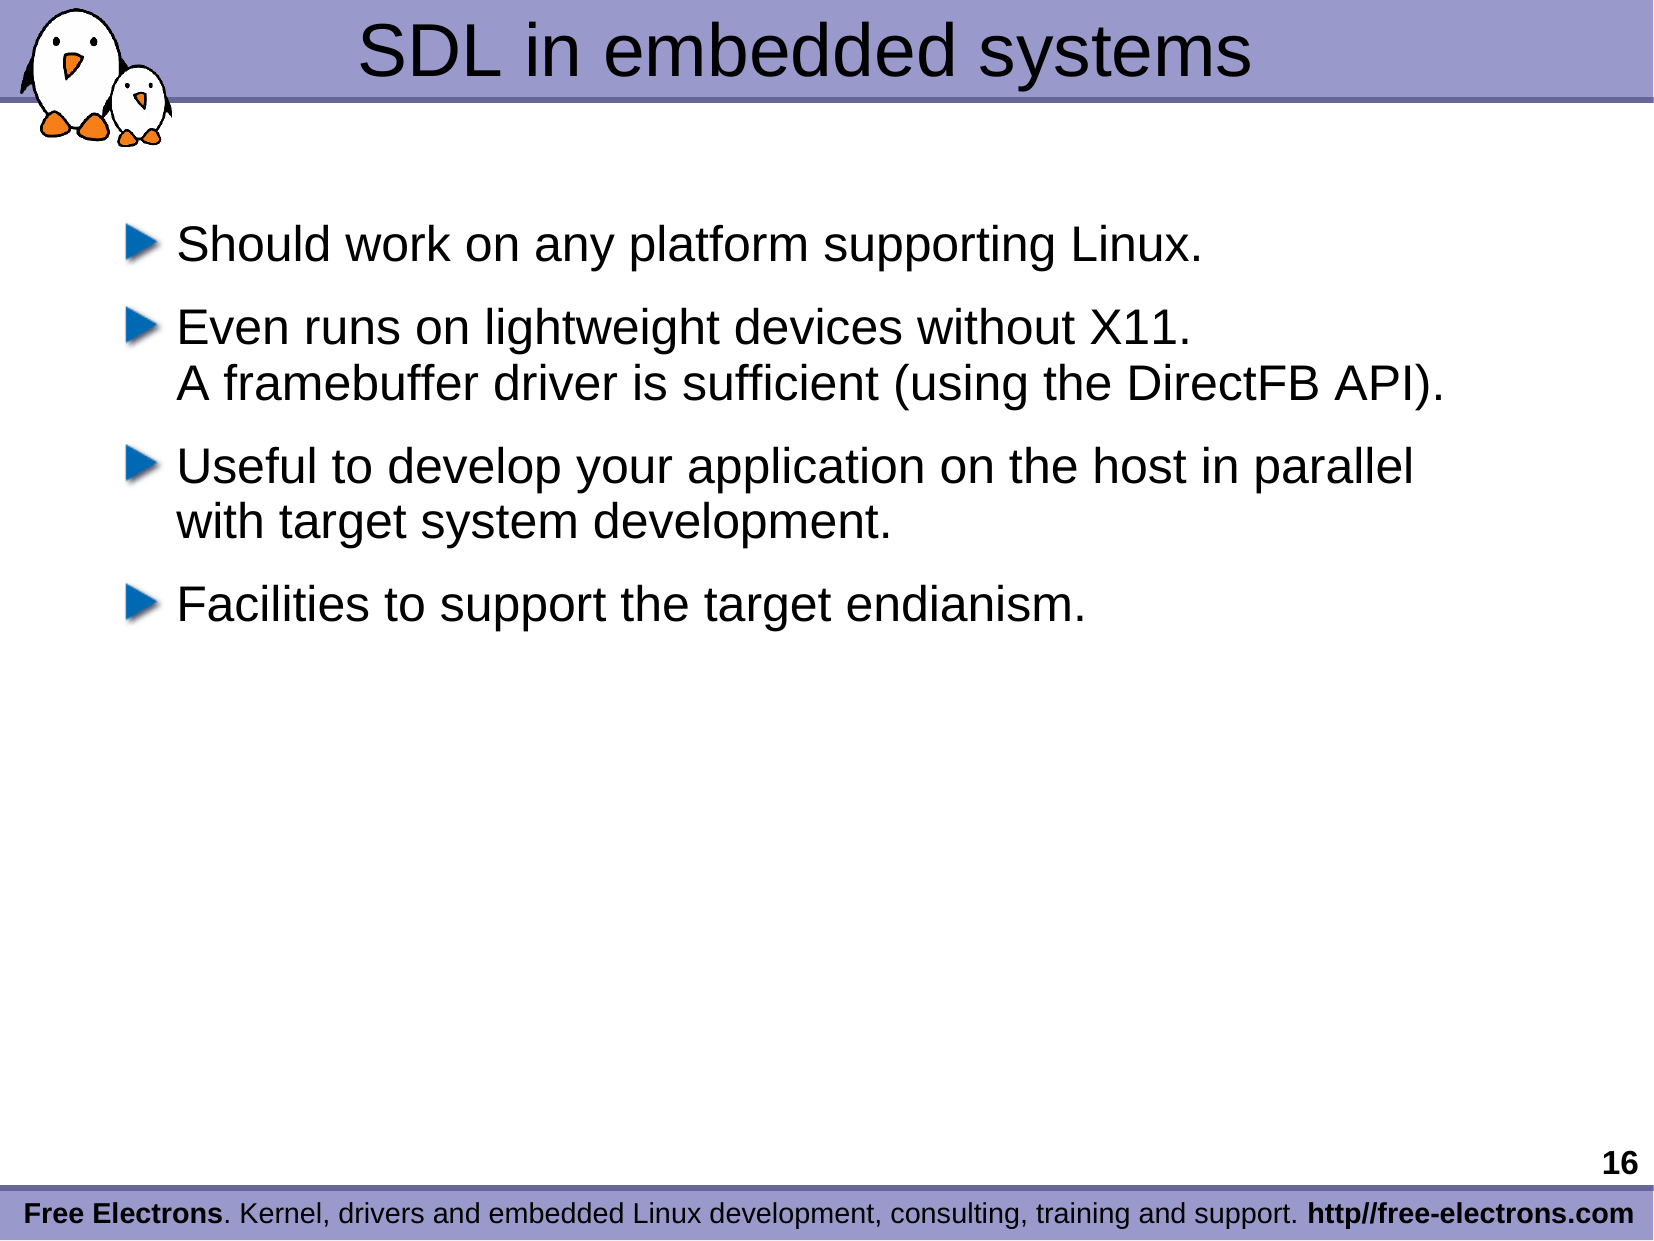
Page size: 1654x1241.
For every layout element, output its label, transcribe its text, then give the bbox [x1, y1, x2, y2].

picture [20, 8, 172, 147]
title SDL in embedded systems [60, 0, 1551, 101]
list Should work on any platform supporting Linux. Even runs on lightweight devices without X11. A framebuffer driver is sufficient (using the DirectFB API). Useful to develop your application on the host in parallel with target system development. Facilities to support the target endianism. [105, 216, 1518, 670]
